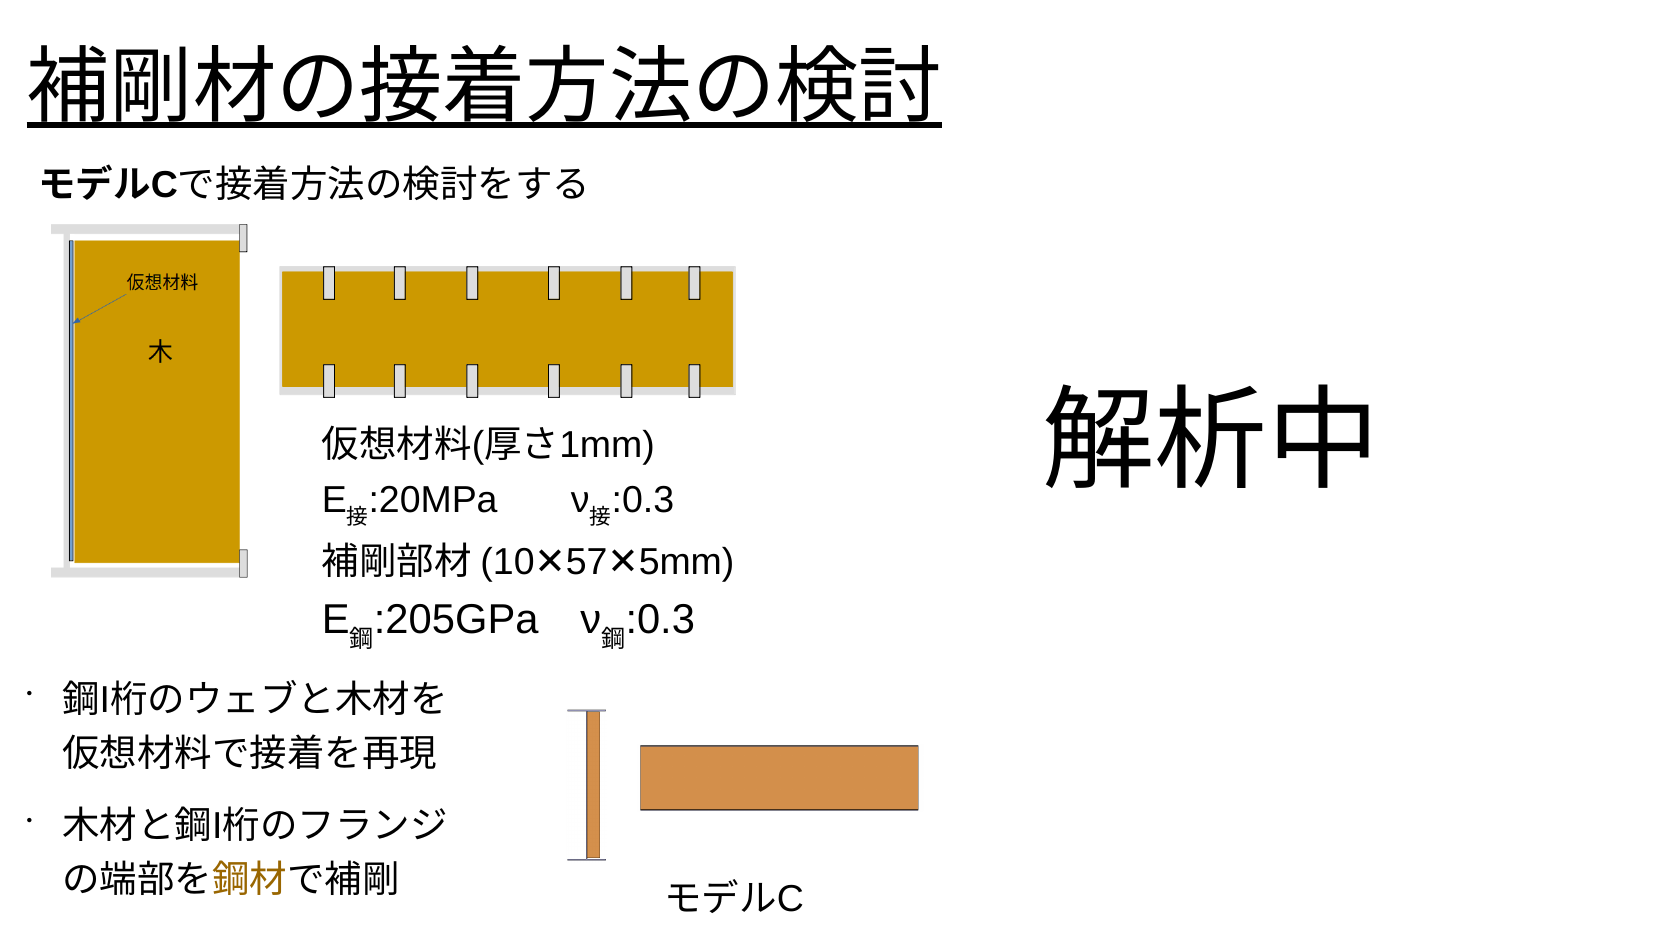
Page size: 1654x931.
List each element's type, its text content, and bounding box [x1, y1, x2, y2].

text_box 解析中 [1027, 341, 1654, 520]
picture [637, 744, 924, 813]
picture [51, 223, 249, 579]
text_box 仮想材料(厚さ1mm) E接:20MPa ν接:0.3 補剛部材 (10✕57✕5mm) E鋼:205GPa ν鋼:0.3 [307, 406, 768, 662]
picture [272, 259, 745, 402]
picture [566, 708, 607, 863]
text_box 補剛材の接着方法の検討 [11, 11, 993, 148]
text_box モデルCで接着方法の検討をする [23, 147, 922, 217]
text_box モデルC [649, 861, 875, 931]
text_box 鋼I桁のウェブと木材を仮想材料で接着を再現 木材と鋼I桁のフランジの端部を鋼材で補剛 [11, 661, 473, 912]
